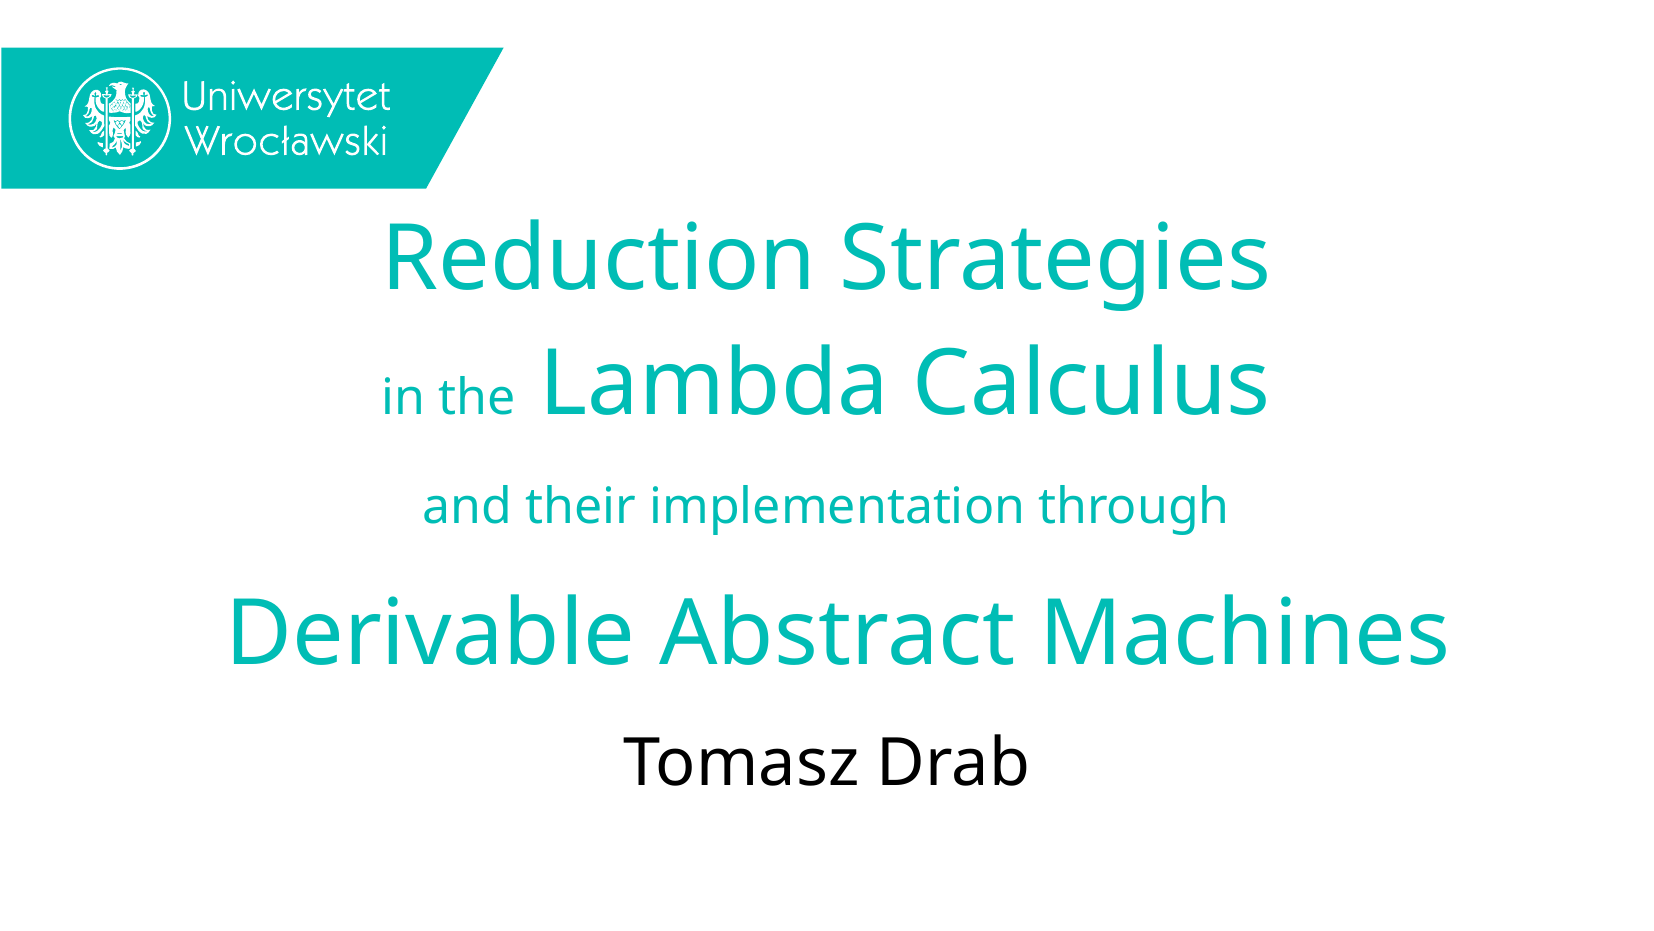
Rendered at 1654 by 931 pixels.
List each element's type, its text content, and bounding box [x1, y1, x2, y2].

picture [1, 47, 504, 189]
subtitle Tomasz Drab [82, 681, 1571, 837]
title Reduction Strategies in the Lambda Calculus and their implementation through Derivable Abstract Machines [82, 236, 1571, 647]
